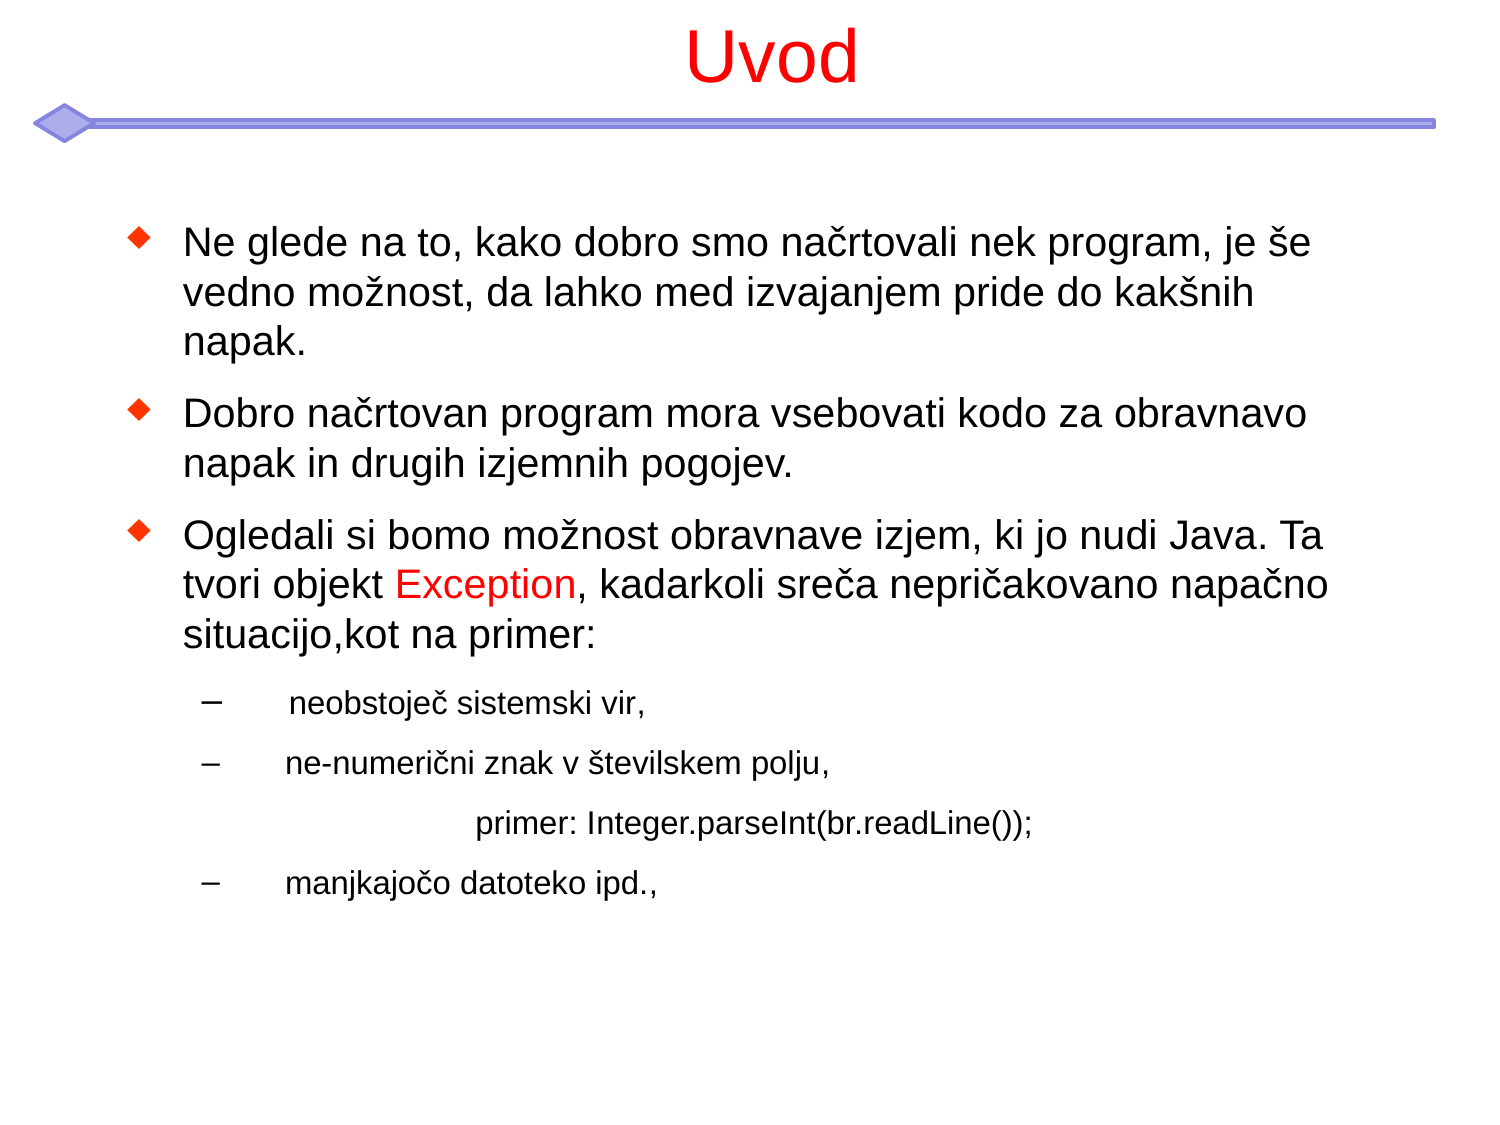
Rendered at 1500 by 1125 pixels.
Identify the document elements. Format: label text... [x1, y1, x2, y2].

picture [33, 103, 1436, 143]
list Ne glede na to, kako dobro smo načrtovali nek program, je še vedno možnost, da lahko med izvajanjem pride do kakšnih napak. Dobro načrtovan program mora vsebovati kodo za obravnavo napak in drugih izjemnih pogojev. Ogledali si bomo možnost obravnave izjem, ki jo nudi Java. Ta tvori objekt Exception, kadarkoli sreča nepričakovano napačno situacijo,kot na primer: neobstoječ sistemski vir, ne-numerični znak v številskem polju, primer: Integer.parseInt(br.readLine()); manjkajočo datoteko ipd., [112, 207, 1398, 1057]
title Uvod [117, 0, 1393, 106]
